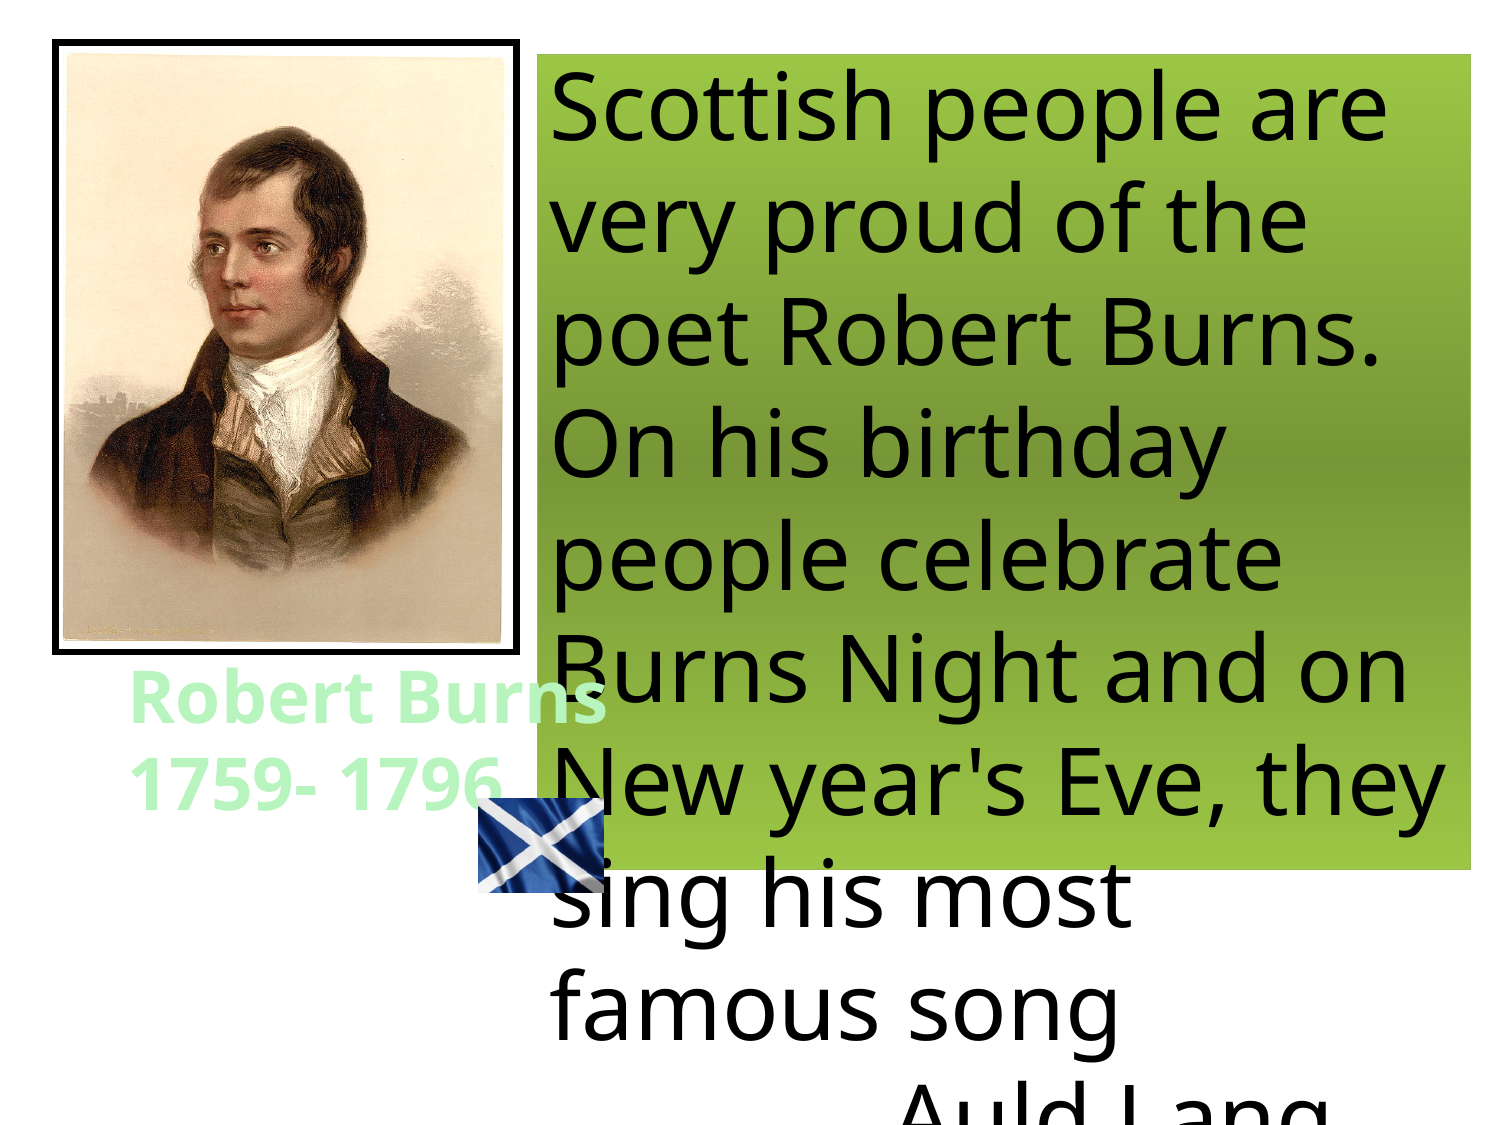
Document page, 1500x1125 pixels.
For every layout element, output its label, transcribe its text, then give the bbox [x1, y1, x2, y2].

picture [478, 798, 604, 893]
picture [58, 45, 514, 649]
text_box Scottish people are very proud of the poet Robert Burns. On his birthday people celebrate Burns Night and on New year's Eve, they sing his most famous song Auld Lang Syne ! [534, 39, 1474, 1125]
text_box Robert Burns 1759- 1796 [112, 642, 659, 833]
